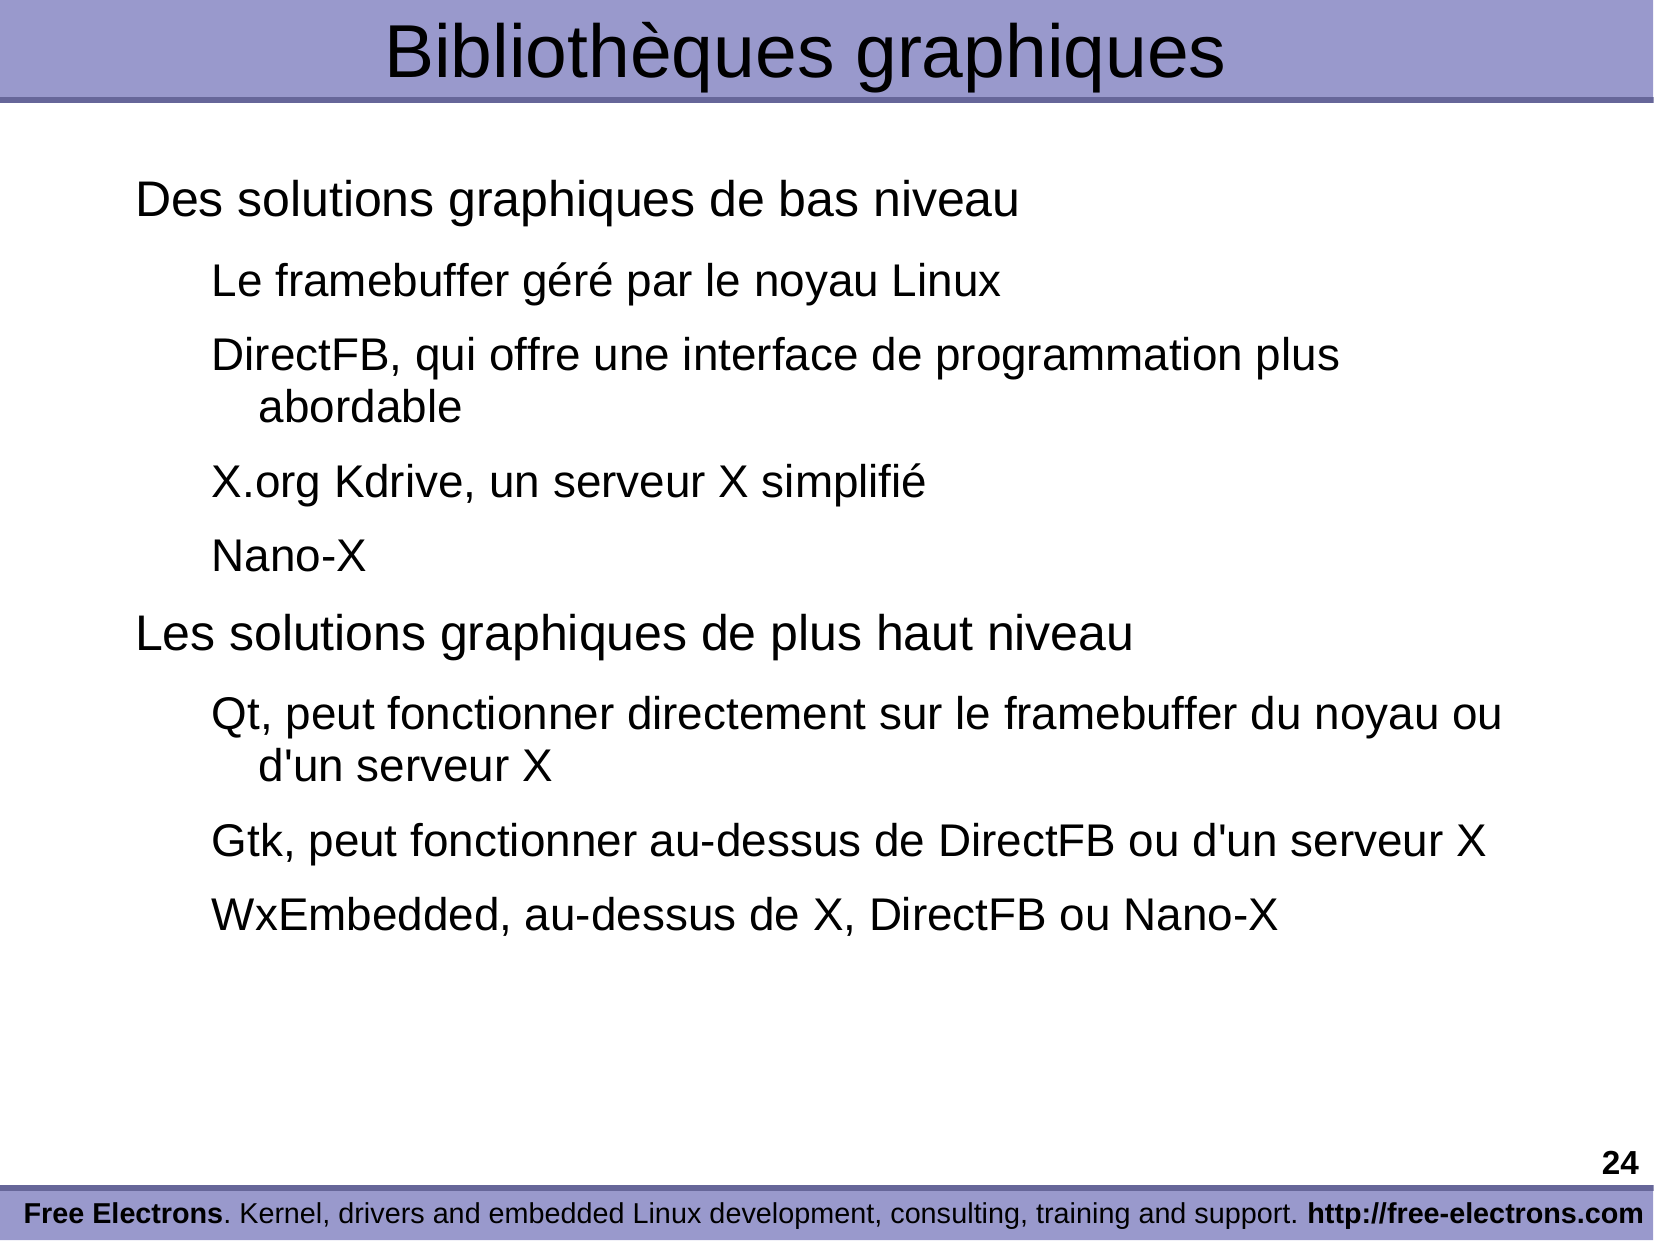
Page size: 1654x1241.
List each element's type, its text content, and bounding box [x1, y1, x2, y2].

title Bibliothèques graphiques [60, 4, 1551, 98]
list Des solutions graphiques de bas niveau Le framebuffer géré par le noyau Linux DirectFB, qui offre une interface de programmation plus abordable X.org Kdrive, un serveur X simplifié Nano-X Les solutions graphiques de plus haut niveau Qt, peut fonctionner directement sur le framebuffer du noyau ou d'un serveur X Gtk, peut fonctionner au-dessus de DirectFB ou d'un serveur X WxEmbedded, au-dessus de X, DirectFB ou Nano-X [117, 171, 1530, 1062]
